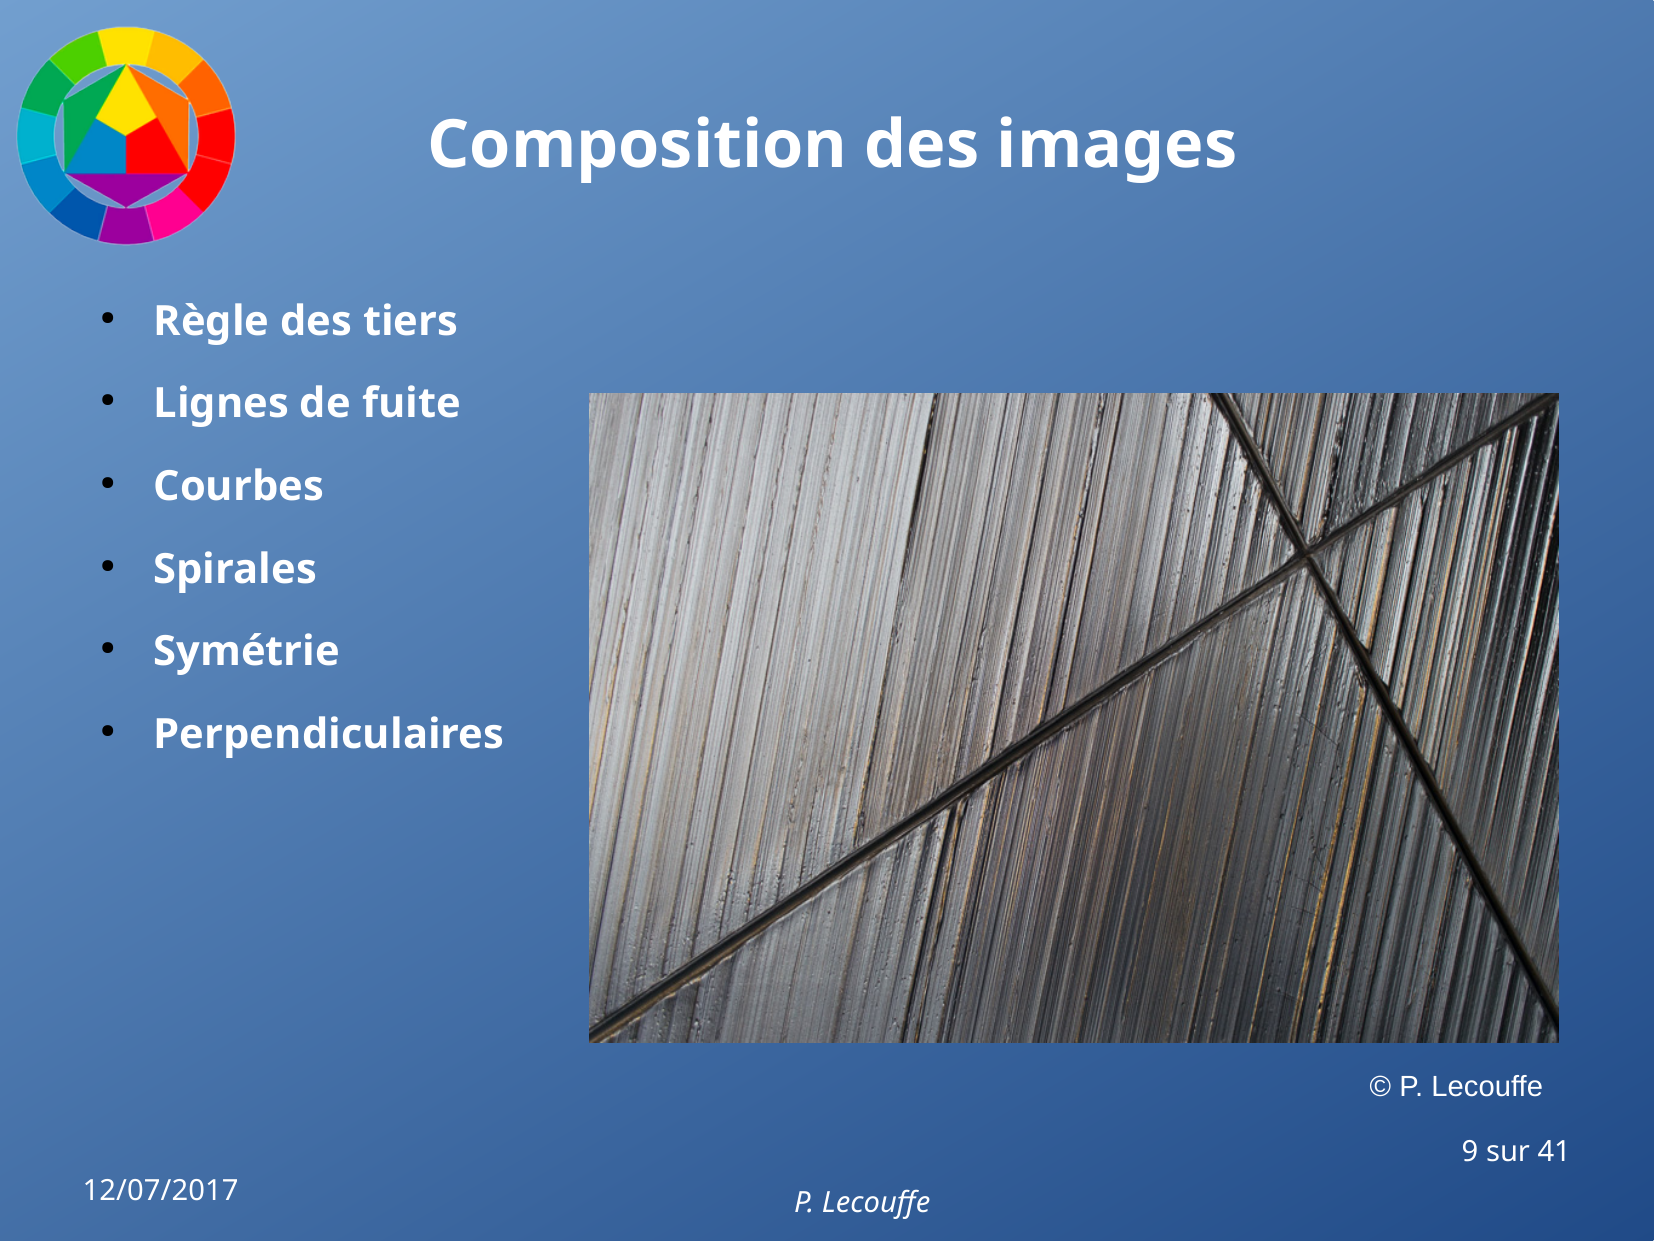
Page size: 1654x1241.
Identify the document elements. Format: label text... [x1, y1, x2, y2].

picture [589, 393, 1559, 1043]
text_box © P. Lecouffe [1346, 1062, 1559, 1111]
title Composition des images [236, 58, 1430, 225]
list Règle des tiers Lignes de fuite Courbes Spirales Symétrie Perpendiculaires [82, 290, 1571, 1058]
picture [6, 22, 249, 252]
